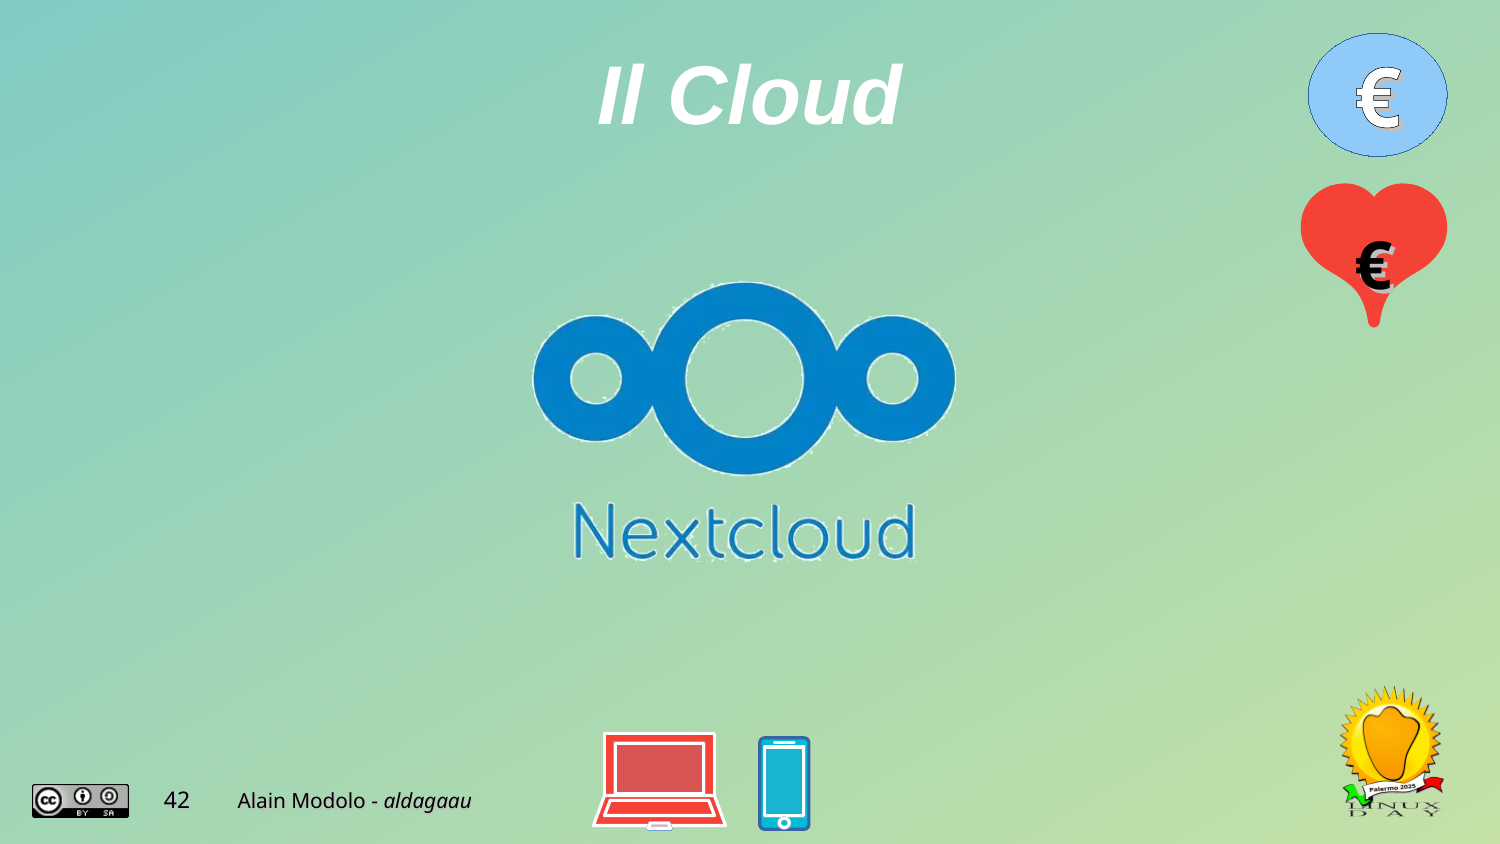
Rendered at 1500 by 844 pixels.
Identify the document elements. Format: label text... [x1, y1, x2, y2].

text_box € [1308, 33, 1448, 157]
text_box € [1306, 189, 1442, 322]
picture [32, 784, 129, 818]
title Il Cloud [292, 15, 1208, 176]
text_box [759, 737, 809, 830]
text_box [593, 733, 726, 829]
picture [1233, 670, 1500, 844]
picture [532, 281, 957, 562]
